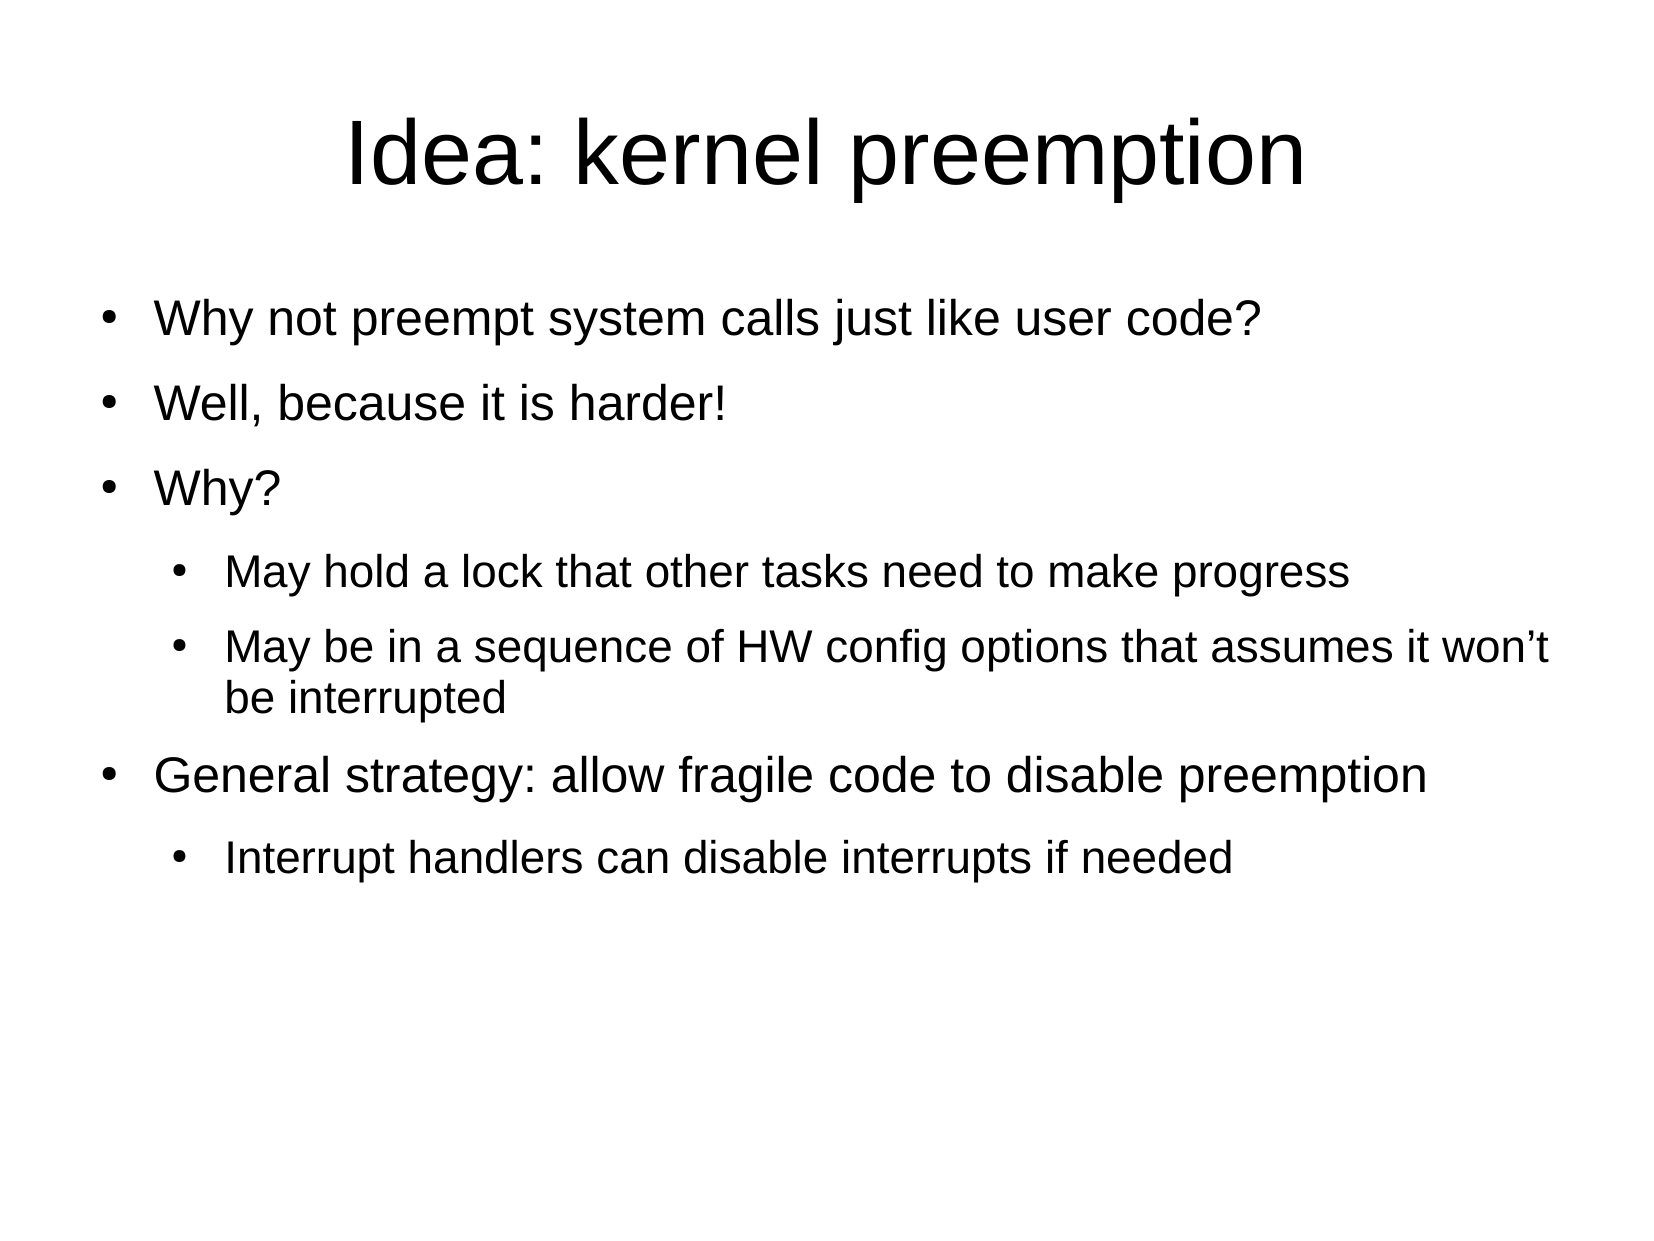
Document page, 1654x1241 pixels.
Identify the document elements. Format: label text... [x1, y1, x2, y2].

list Why not preempt system calls just like user code? Well, because it is harder! Why? May hold a lock that other tasks need to make progress May be in a sequence of HW config options that assumes it won’t be interrupted General strategy: allow fragile code to disable preemption Interrupt handlers can disable interrupts if needed [82, 290, 1571, 1010]
title Idea: kernel preemption [82, 49, 1571, 257]
